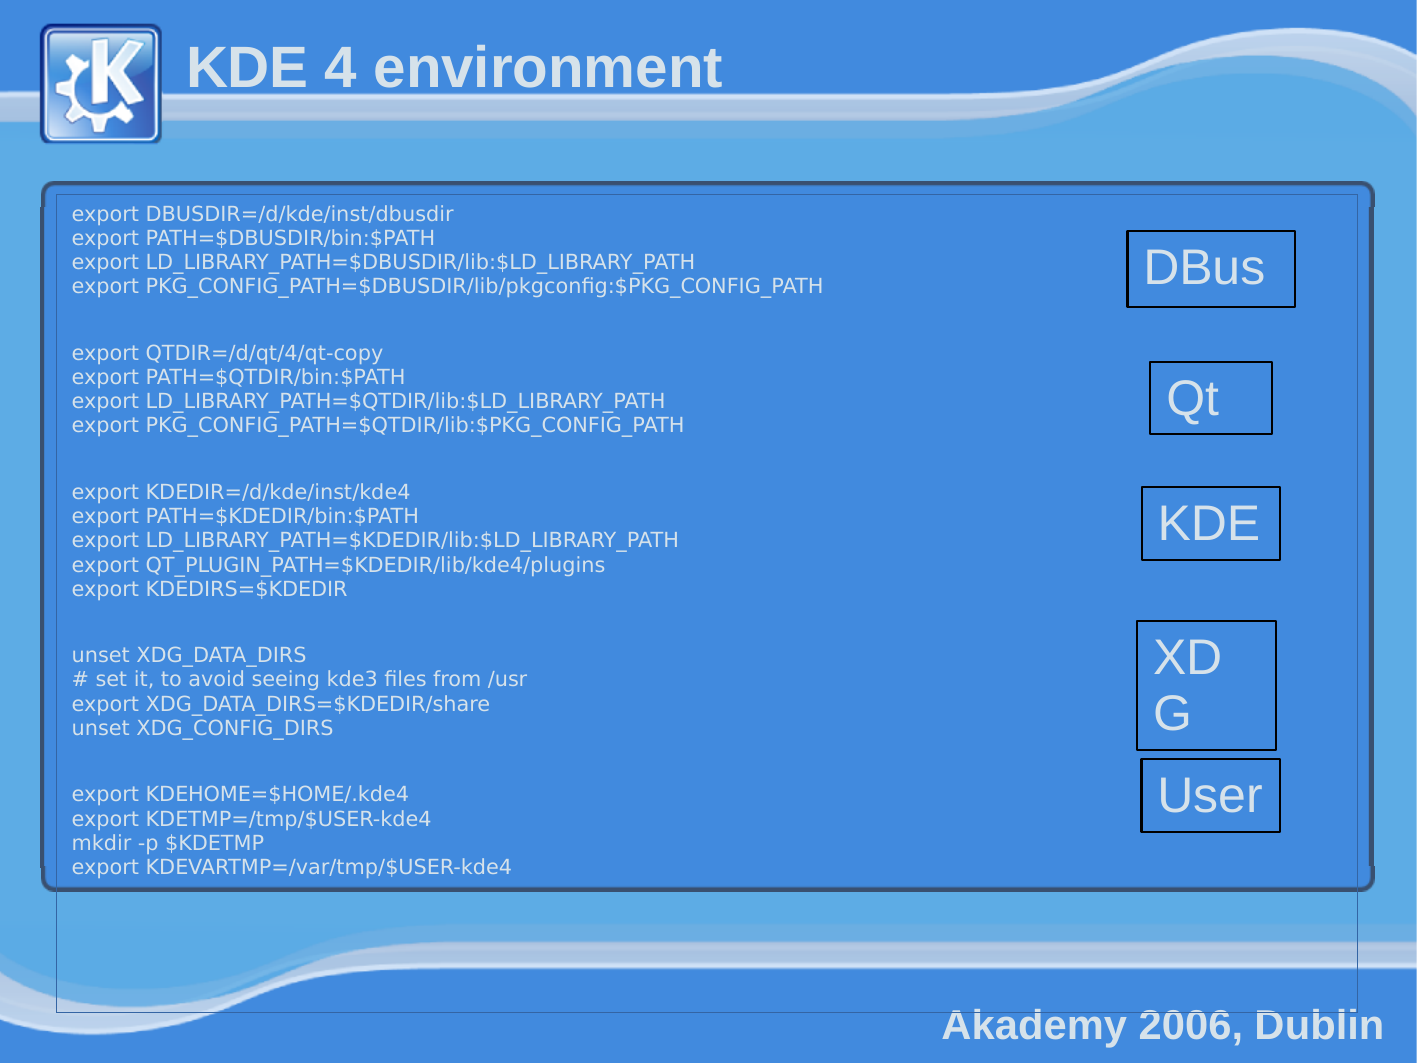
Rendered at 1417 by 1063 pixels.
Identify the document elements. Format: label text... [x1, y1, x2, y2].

text_box export DBUSDIR=/d/kde/inst/dbusdir export PATH=$DBUSDIR/bin:$PATH export LD_LIBRARY_PATH=$DBUSDIR/lib:$LD_LIBRARY_PATH export PKG_CONFIG_PATH=$DBUSDIR/lib/pkgconfig:$PKG_CONFIG_PATH export QTDIR=/d/qt/4/qt-copy export PATH=$QTDIR/bin:$PATH export LD_LIBRARY_PATH=$QTDIR/lib:$LD_LIBRARY_PATH export PKG_CONFIG_PATH=$QTDIR/lib:$PKG_CONFIG_PATH export KDEDIR=/d/kde/inst/kde4 export PATH=$KDEDIR/bin:$PATH export LD_LIBRARY_PATH=$KDEDIR/lib:$LD_LIBRARY_PATH export QT_PLUGIN_PATH=$KDEDIR/lib/kde4/plugins export KDEDIRS=$KDEDIR unset XDG_DATA_DIRS # set it, to avoid seeing kde3 files from /usr export XDG_DATA_DIRS=$KDEDIR/share unset XDG_CONFIG_DIRS export KDEHOME=$HOME/.kde4 export KDETMP=/tmp/$USER-kde4 mkdir -p $KDETMP export KDEVARTMP=/var/tmp/$USER-kde4 [56, 194, 1358, 917]
text_box DBus [1127, 230, 1295, 307]
text_box Qt [1150, 361, 1272, 432]
text_box XDG [1137, 621, 1276, 689]
picture [0, 0, 1417, 1063]
text_box User [1141, 759, 1280, 827]
text_box KDE [1141, 487, 1281, 555]
text_box KDE 4 environment [171, 27, 1048, 105]
